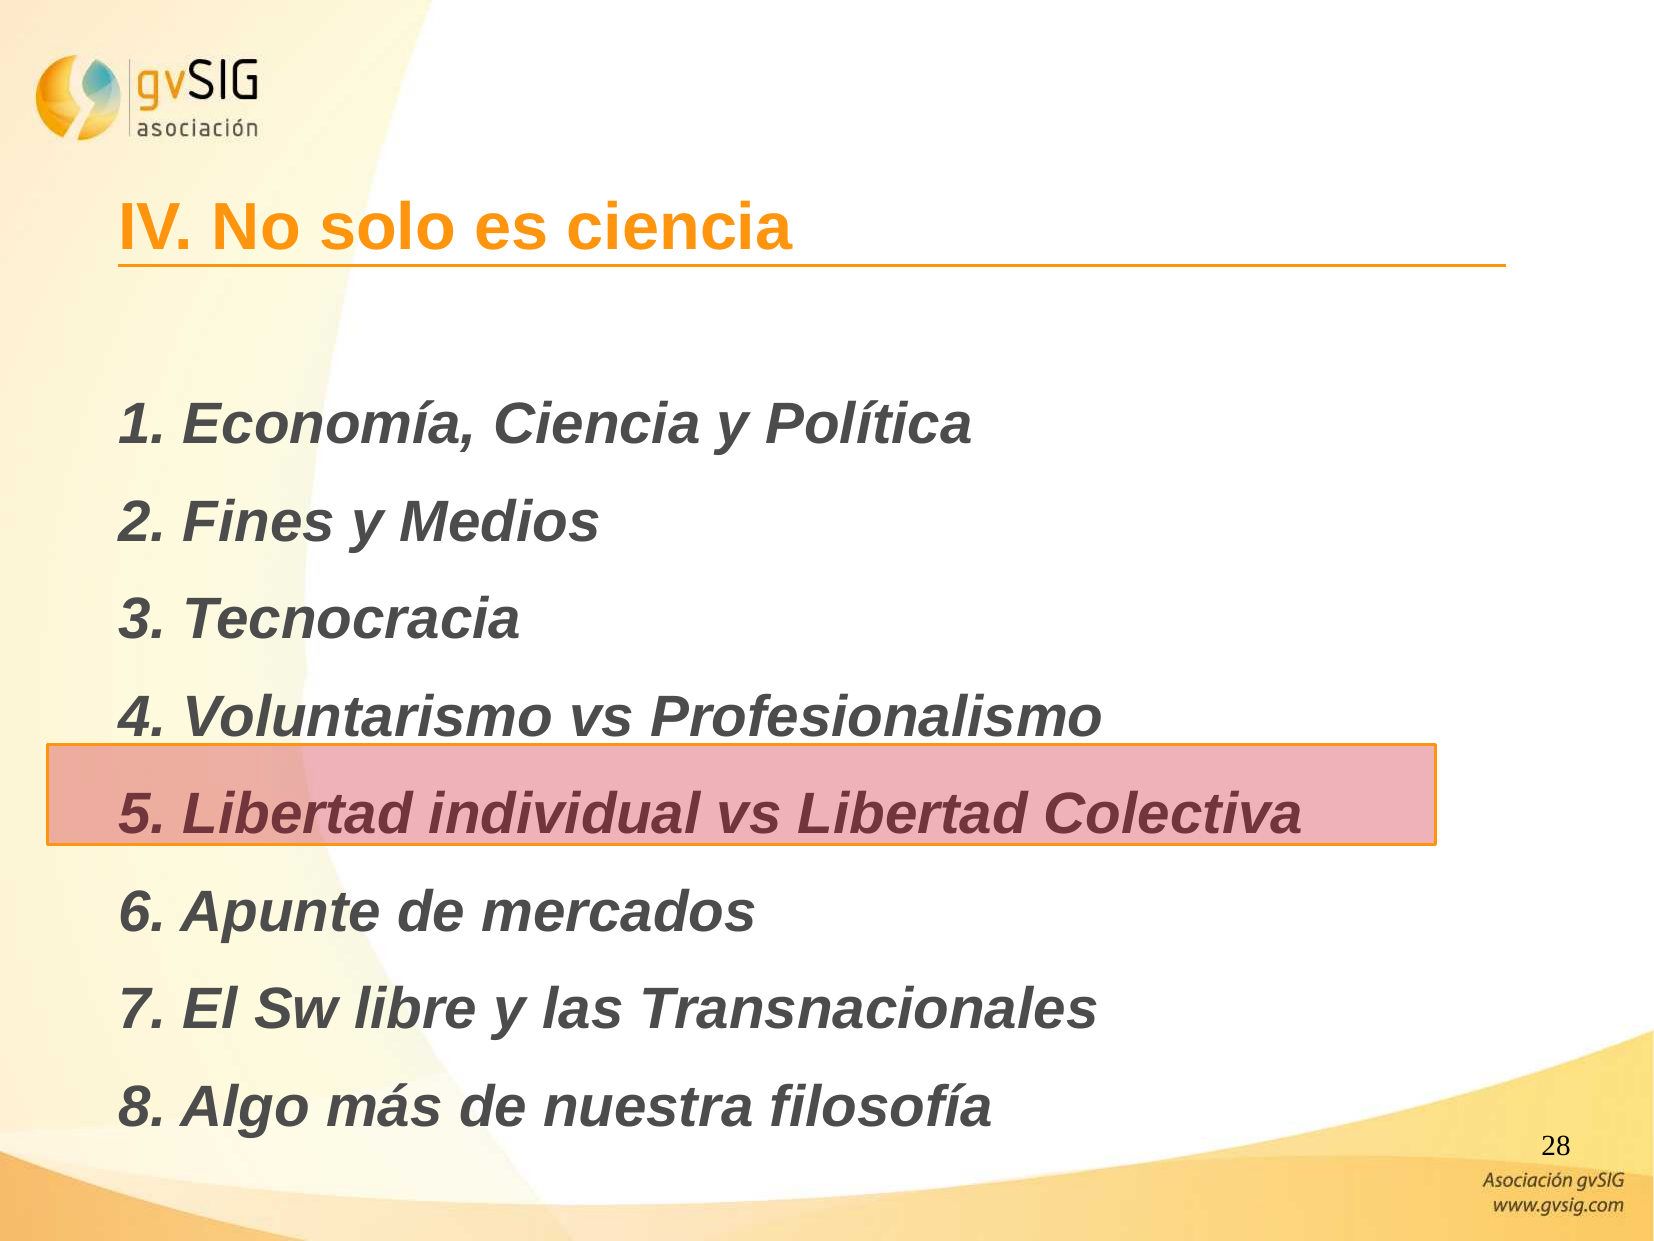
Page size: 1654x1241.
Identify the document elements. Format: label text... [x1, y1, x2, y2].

title IV. No solo es ciencia [118, 177, 1607, 276]
picture [0, 0, 1654, 1241]
text_box [47, 744, 1436, 845]
title 1. Economía, Ciencia y Política 2. Fines y Medios 3. Tecnocracia 4. Voluntarismo vs Profesionalismo 5. Libertad individual vs Libertad Colectiva 6. Apunte de mercados 7. El Sw libre y las Transnacionales 8. Algo más de nuestra filosofía [118, 374, 1477, 1188]
